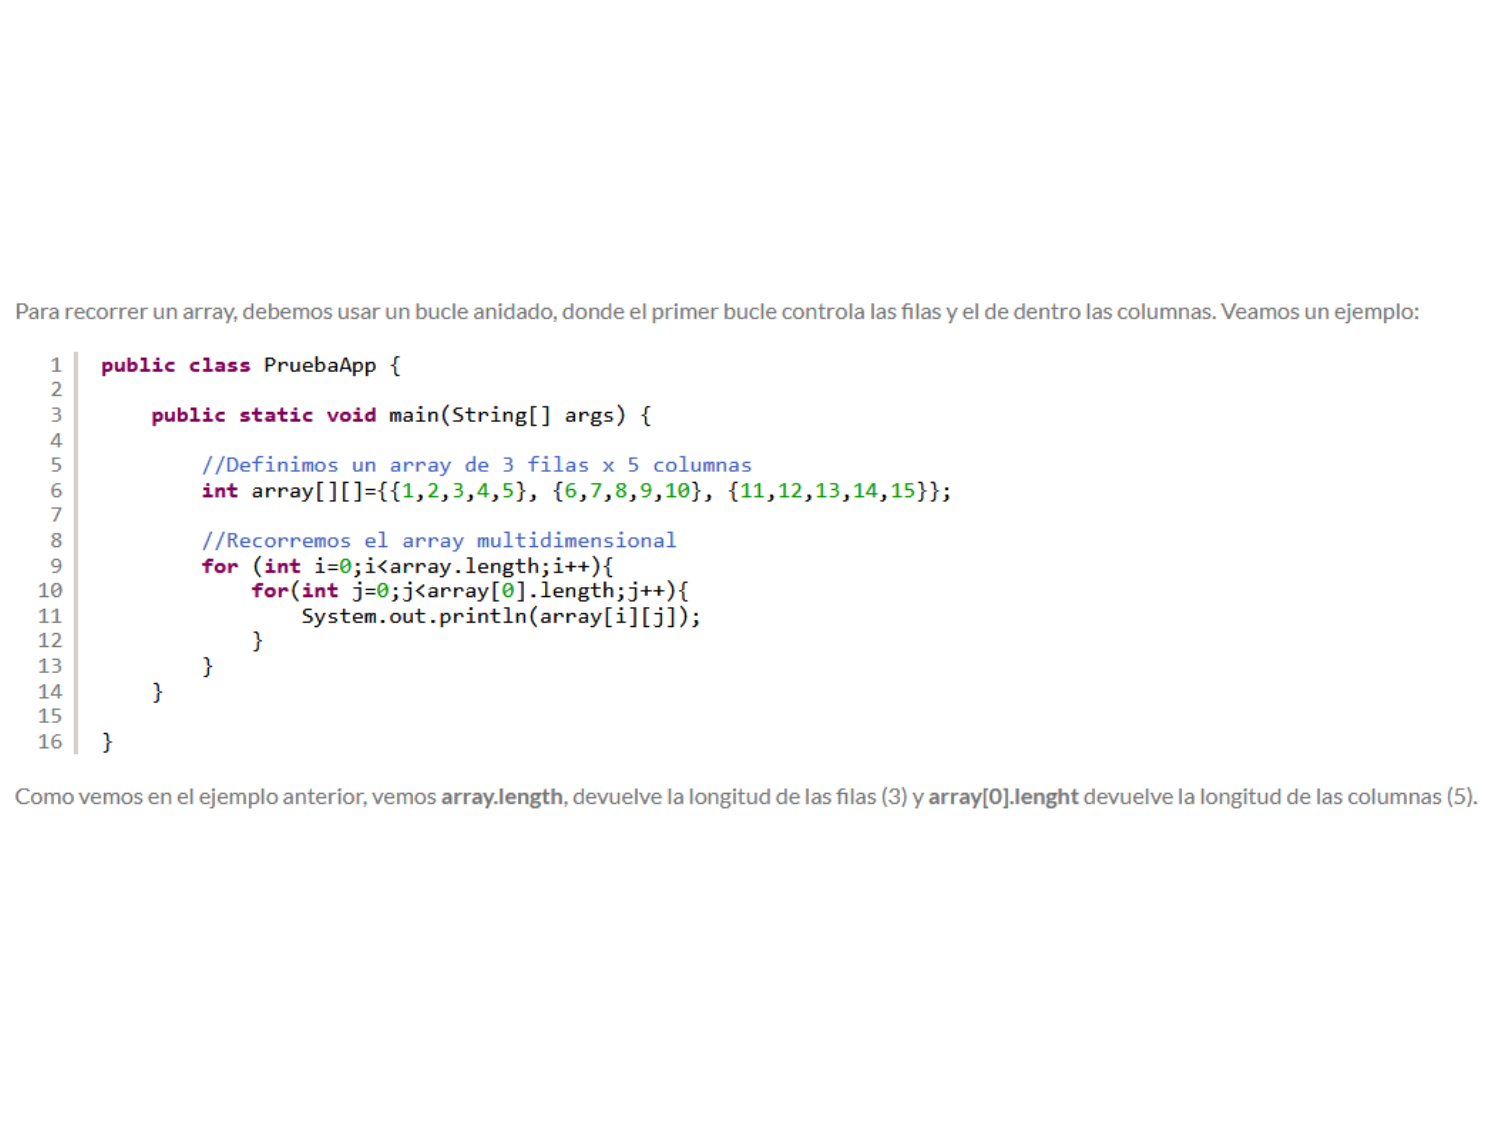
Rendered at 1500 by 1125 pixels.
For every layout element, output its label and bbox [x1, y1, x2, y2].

picture [0, 295, 1500, 830]
